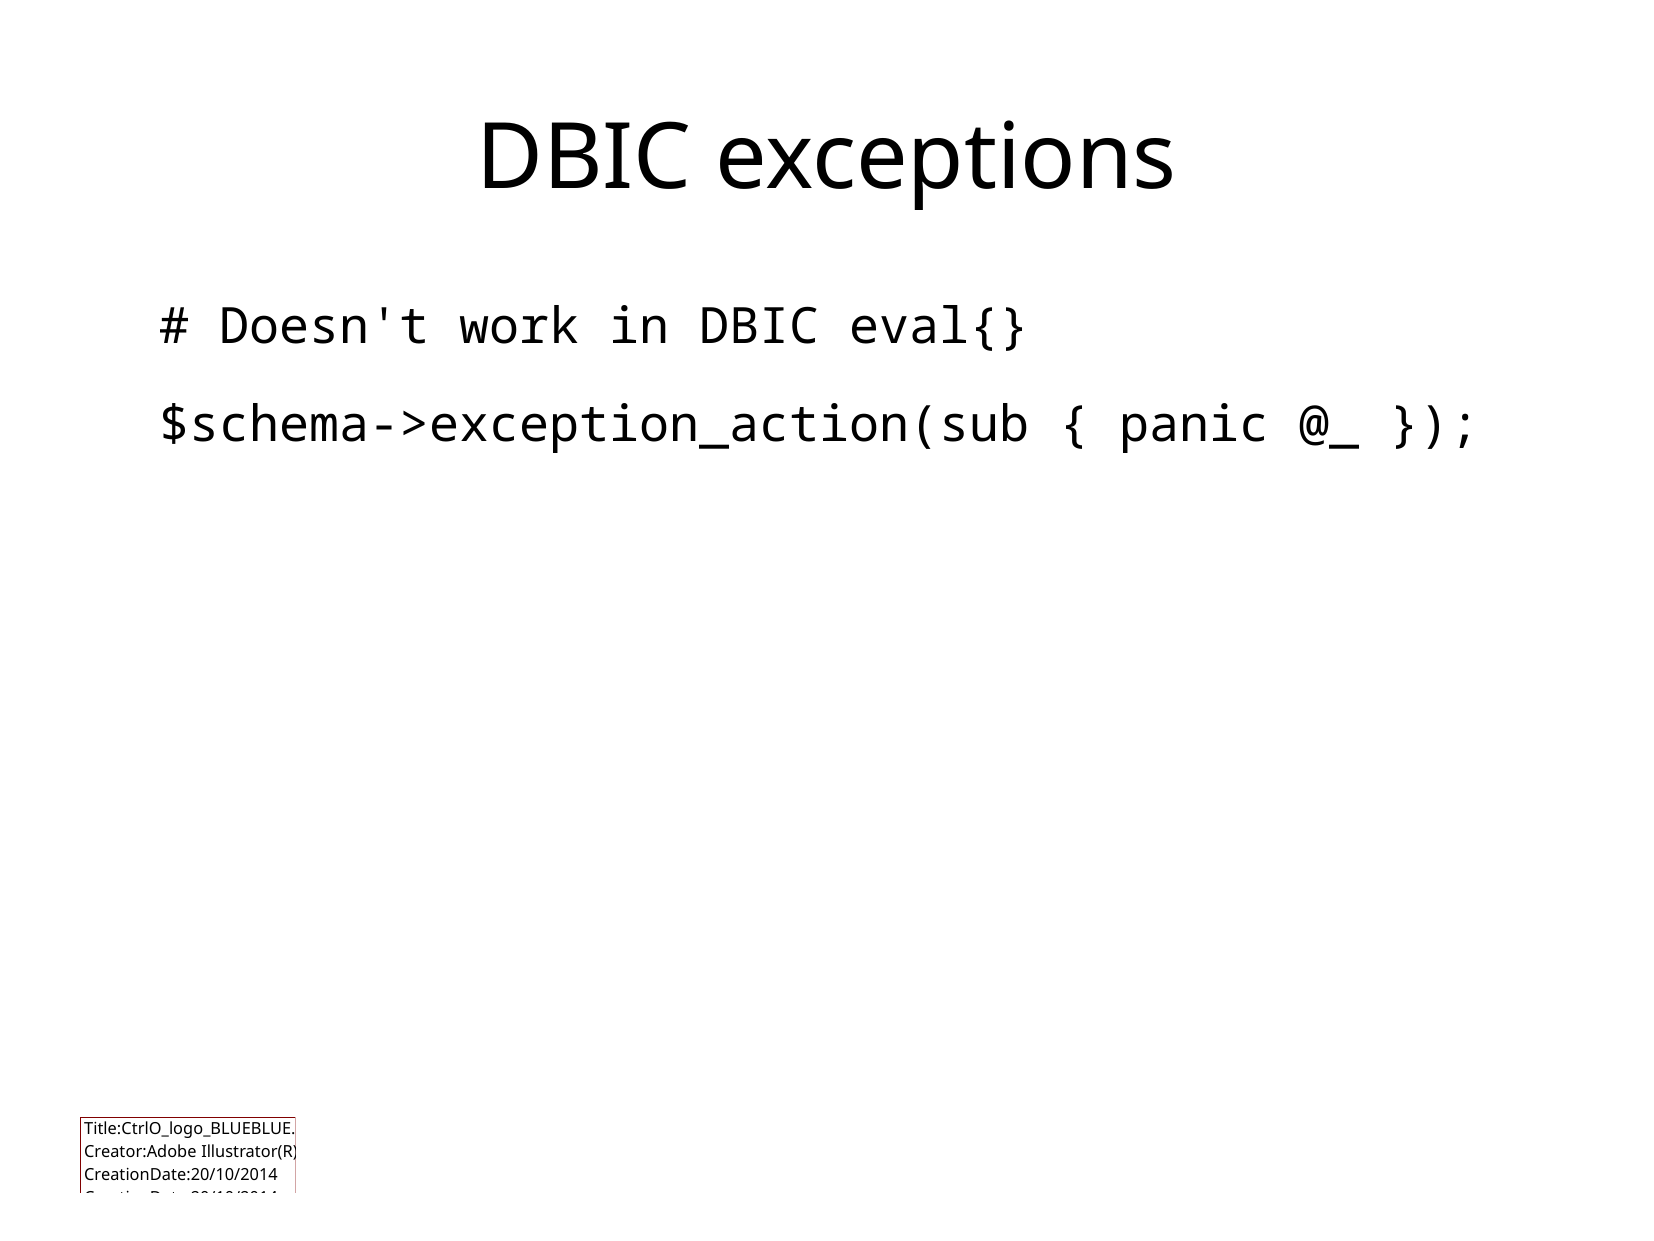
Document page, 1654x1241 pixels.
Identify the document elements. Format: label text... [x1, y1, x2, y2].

list # Doesn't work in DBIC eval{} $schema->exception_action(sub { panic @_ }); [82, 290, 1571, 1010]
title DBIC exceptions [82, 49, 1571, 257]
